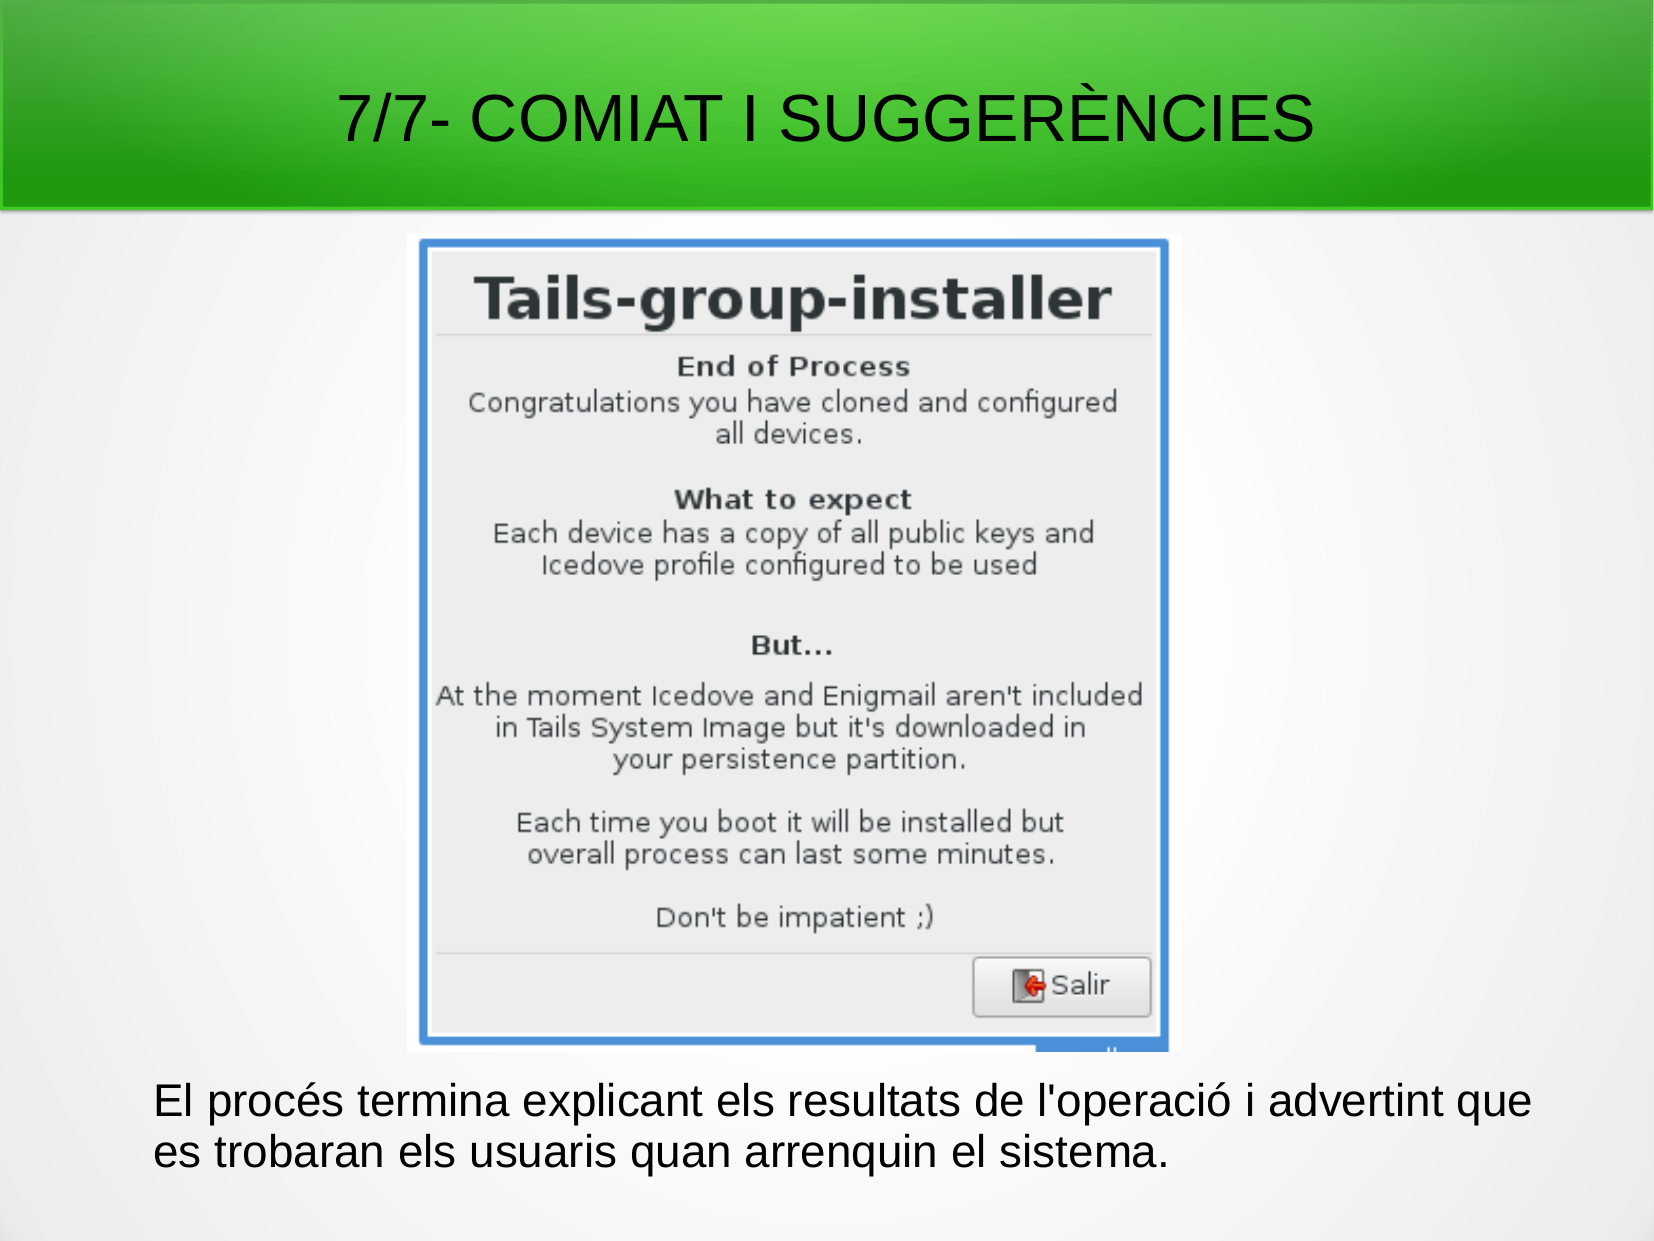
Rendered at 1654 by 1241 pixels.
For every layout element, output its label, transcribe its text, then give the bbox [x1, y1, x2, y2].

list El procés termina explicant els resultats de l'operació i advertint que es trobaran els usuaris quan arrenquin el sistema. [82, 1074, 1571, 1241]
picture [407, 233, 1182, 1052]
title 7/7- COMIAT I SUGGERÈNCIES [82, 47, 1571, 189]
